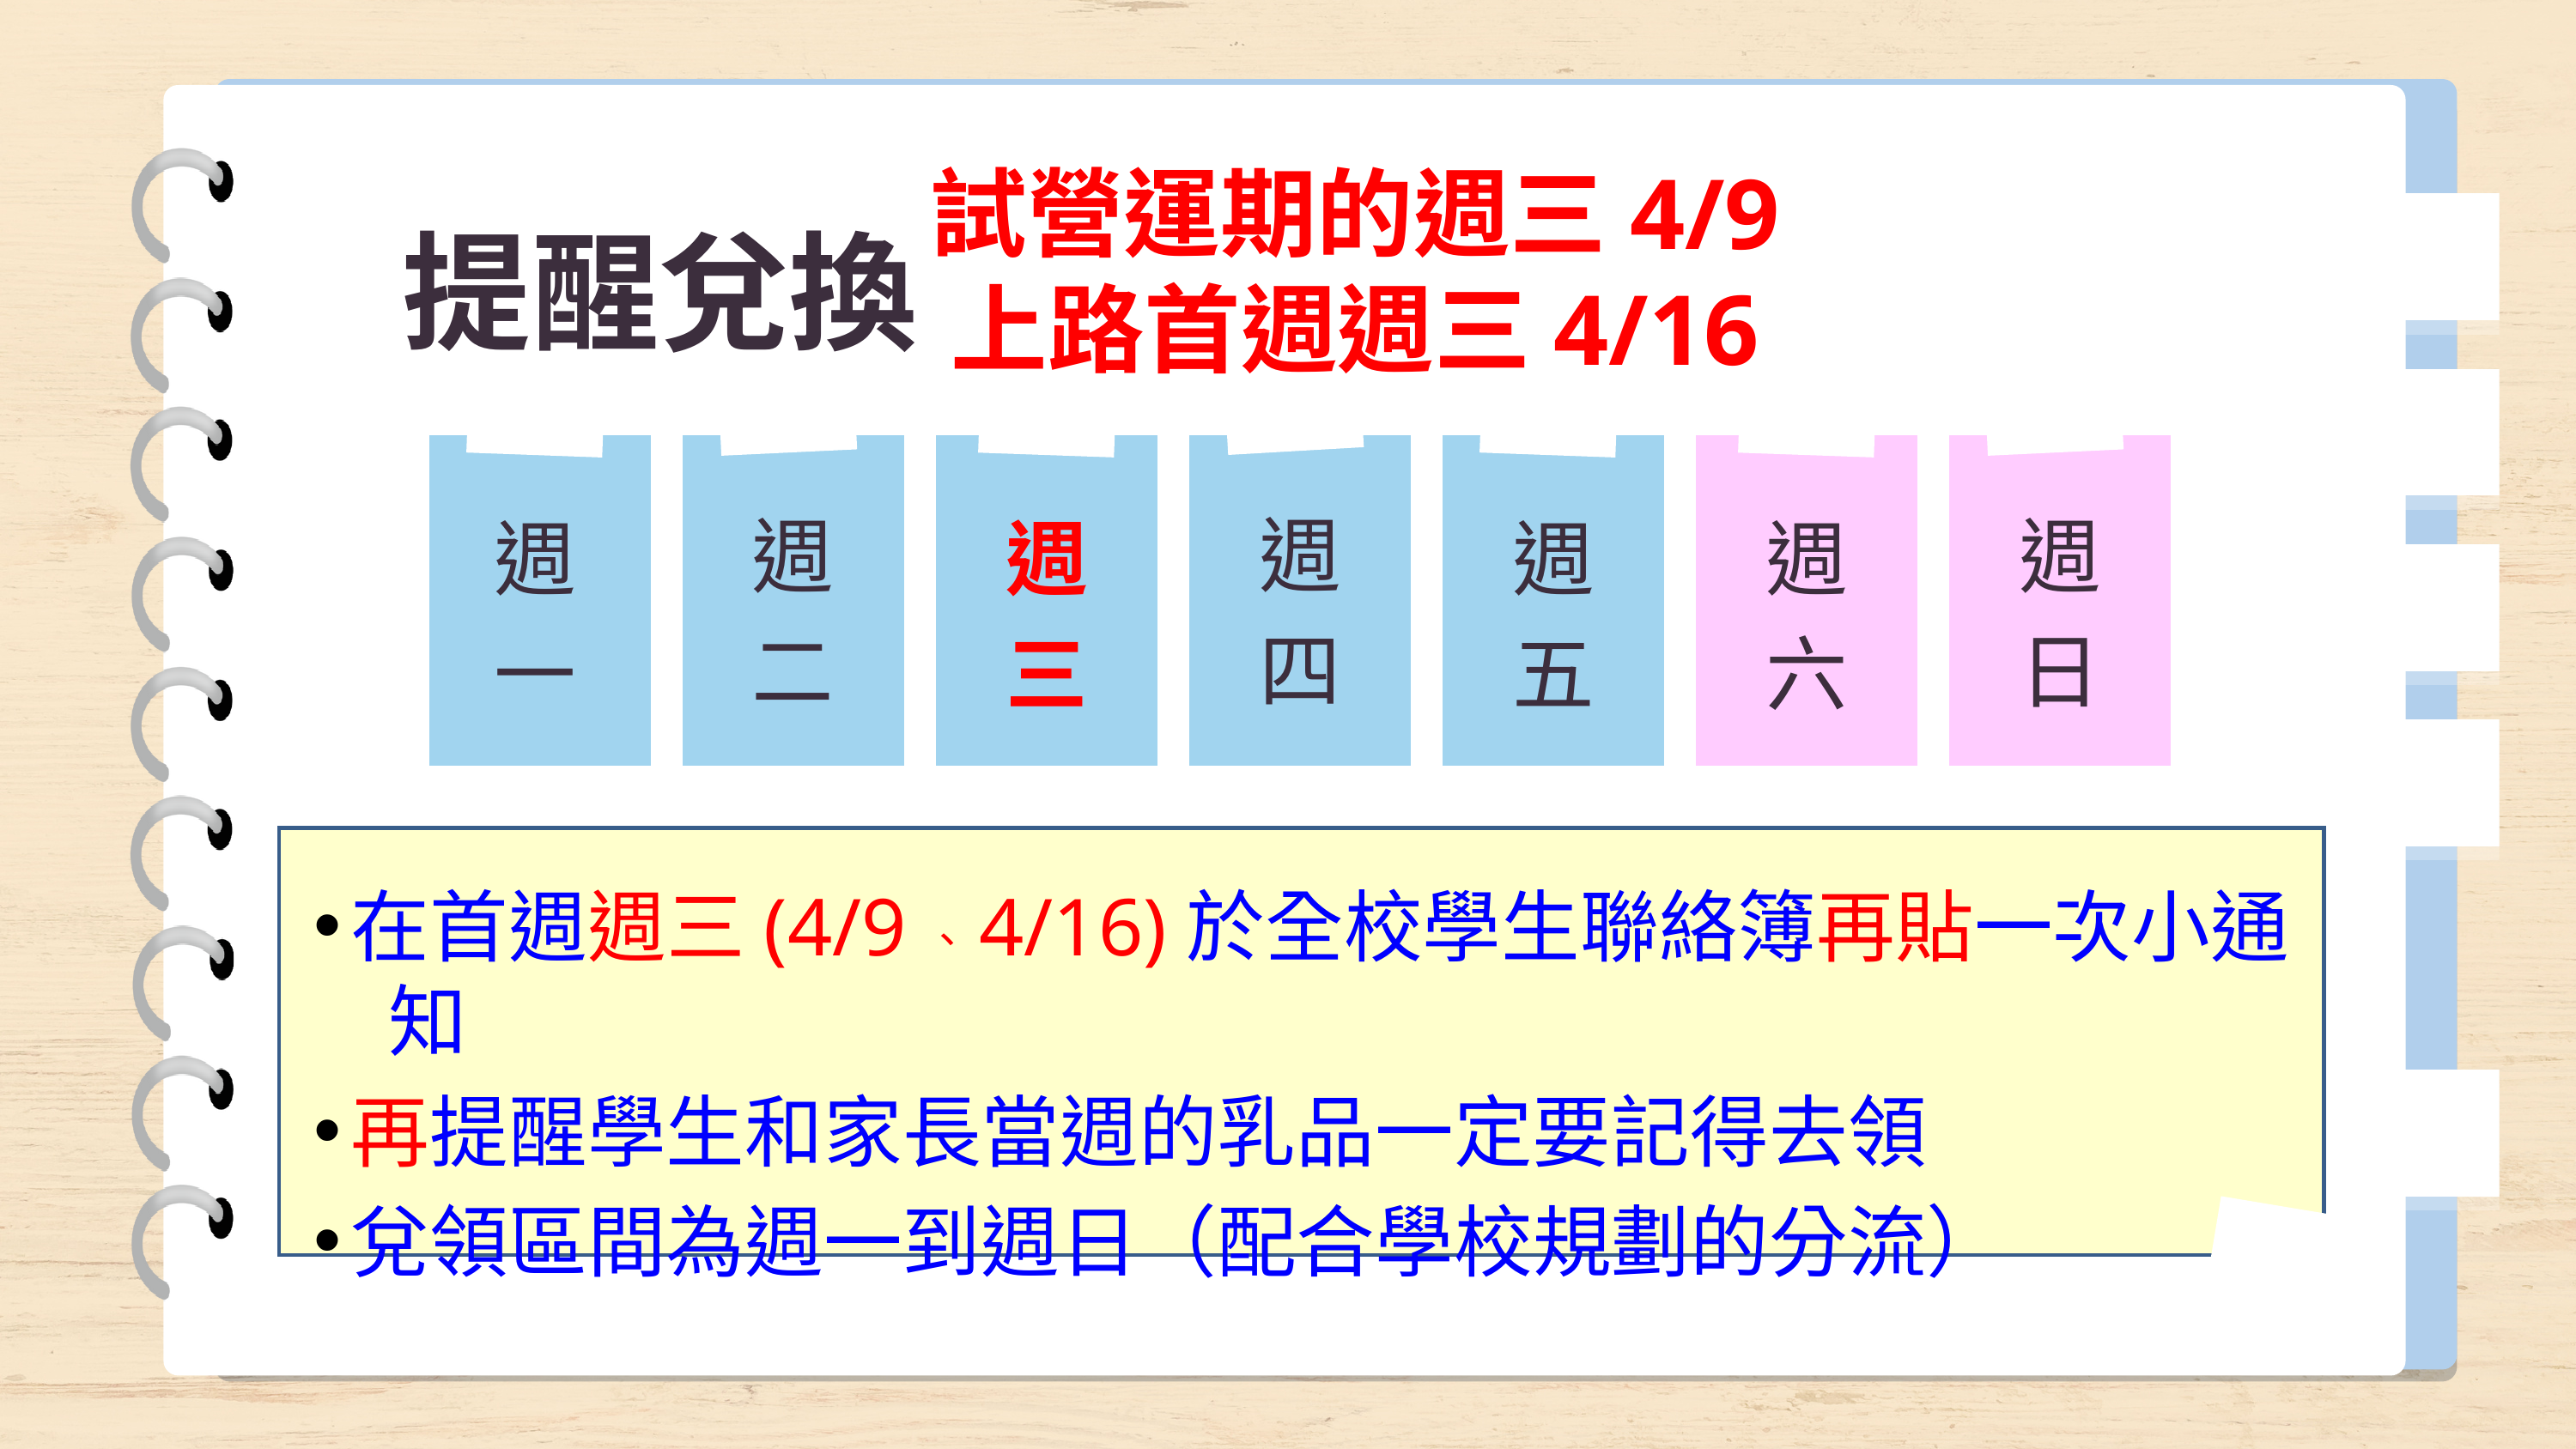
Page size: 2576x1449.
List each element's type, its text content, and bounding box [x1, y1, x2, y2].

text_box 週六 [1724, 490, 1889, 745]
text_box [0, 0, 2576, 1449]
text_box 週日 [1989, 488, 2131, 743]
text_box 試營運期的週三4/9 上路首週週三4/16 [920, 146, 1789, 394]
text_box 週二 [722, 488, 864, 743]
text_box 週一 [465, 490, 605, 745]
text_box 週四 [1229, 487, 1371, 741]
text_box 在首週週三(4/9、4/16)於全校學生聯絡簿再貼一次小通知 再提醒學生和家長當週的乳品一定要記得去領 兌領區間為週一到週日（配合學校規劃的分流） [301, 870, 2370, 1203]
text_box 提醒兌換 [402, 211, 920, 368]
text_box 週三 [981, 490, 1112, 718]
text_box 週五 [1483, 490, 1624, 745]
